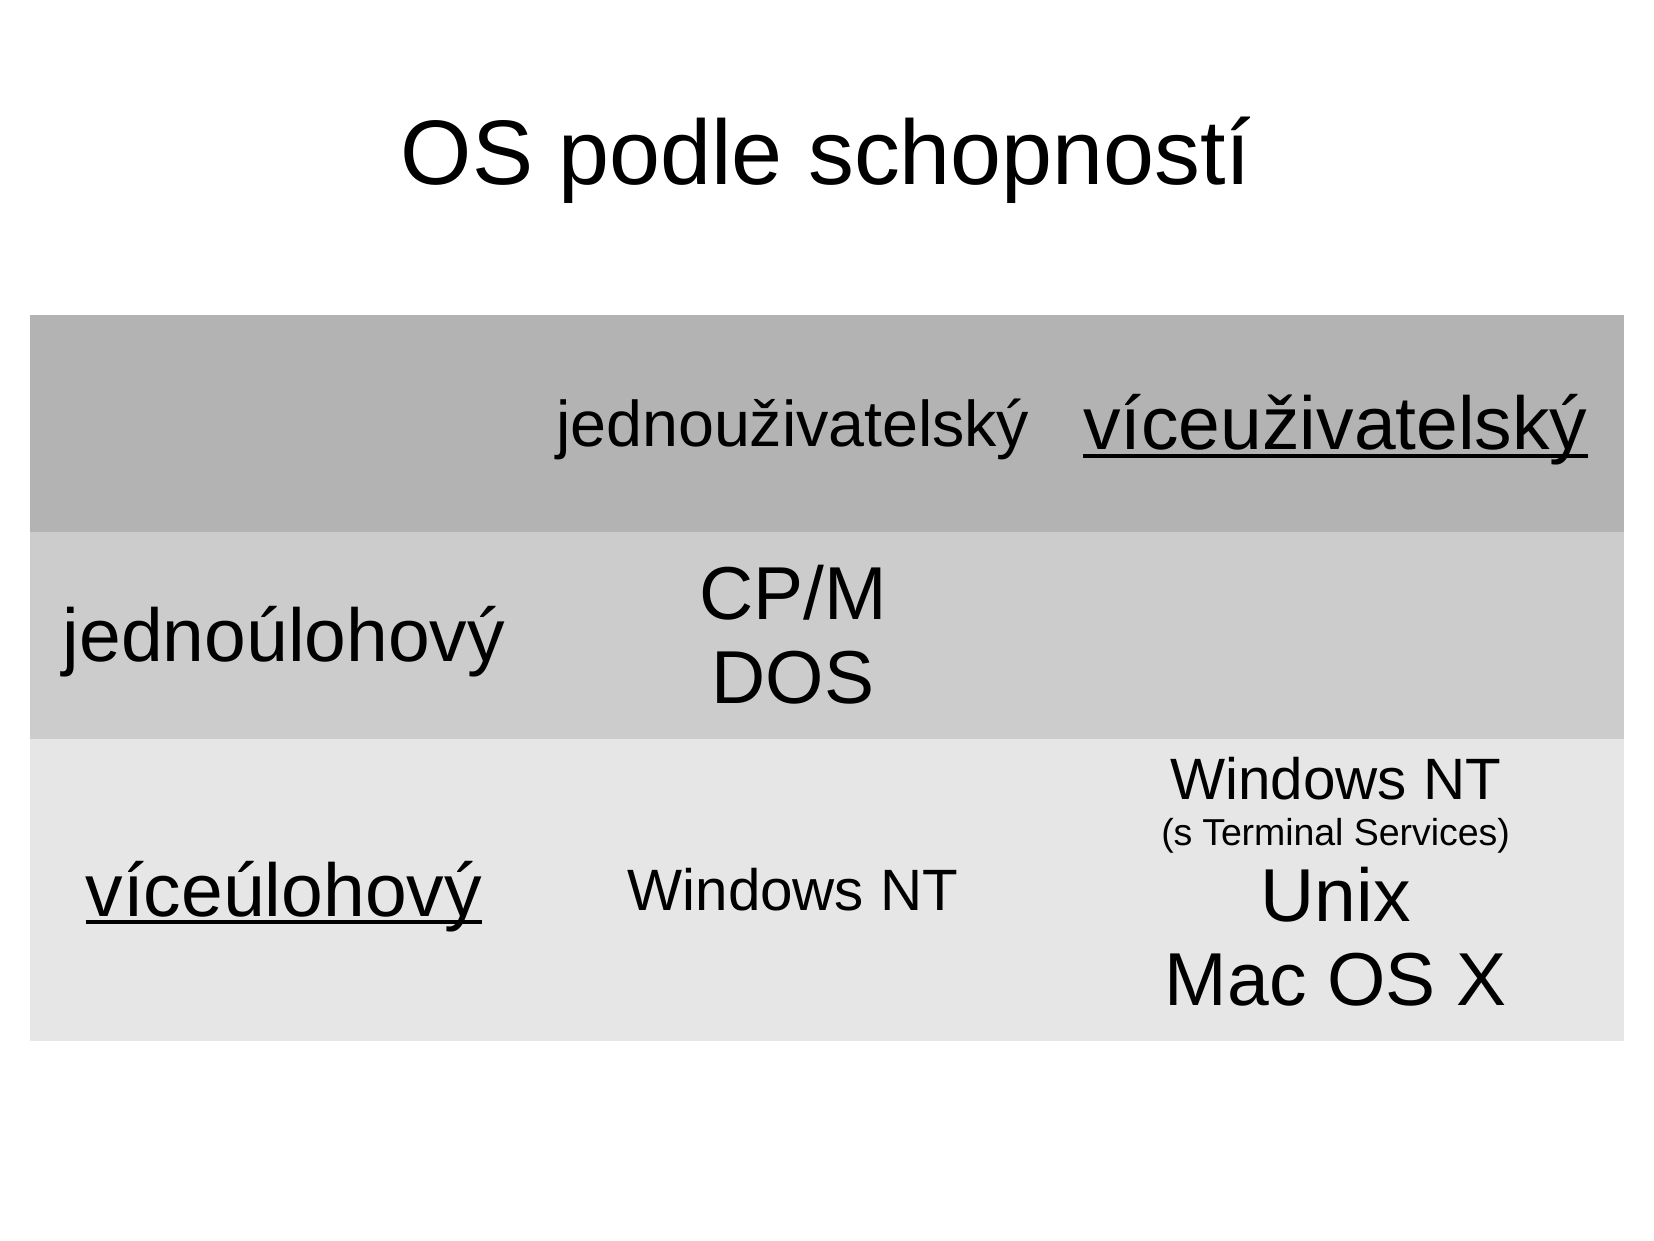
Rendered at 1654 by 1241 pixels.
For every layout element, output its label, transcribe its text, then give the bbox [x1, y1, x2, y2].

table_header víceuživatelský [1047, 315, 1624, 532]
title OS podle schopností [82, 56, 1571, 250]
table_header jednouživatelský [538, 315, 1047, 532]
table_cell Windows NT [538, 739, 1047, 1041]
table_cell CP/M DOS [538, 532, 1047, 739]
table_cell Windows NT (s Terminal Services) Unix Mac OS X [1047, 739, 1624, 1041]
table_cell jednoúlohový [30, 532, 538, 739]
table_cell [1047, 532, 1624, 739]
table_cell víceúlohový [30, 739, 538, 1041]
table_header [30, 315, 538, 532]
